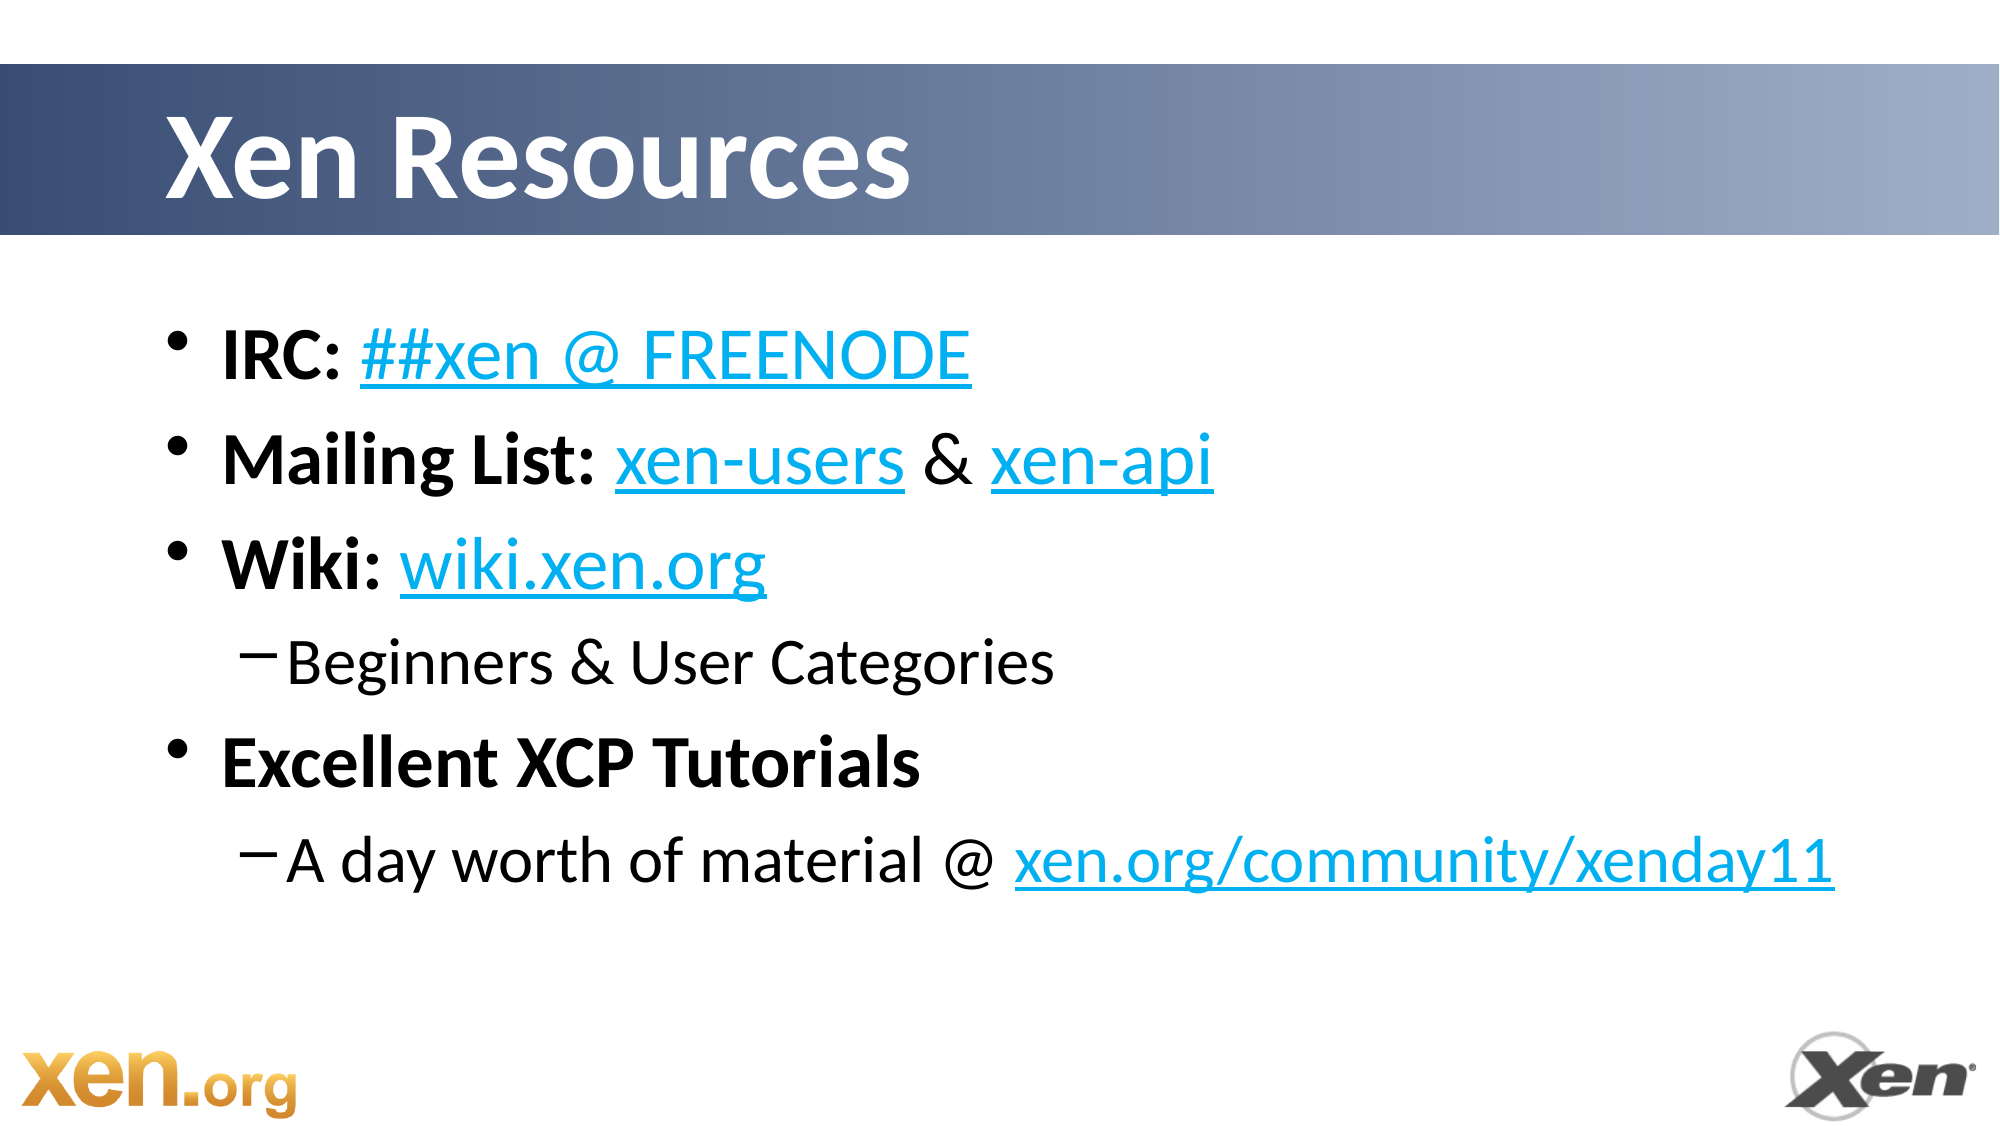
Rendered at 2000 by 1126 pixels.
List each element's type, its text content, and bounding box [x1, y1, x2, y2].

list IRC: ##xen @ FREENODE Mailing List: xen-users & xen-api Wiki: wiki.xen.org Beginners & User Categories Excellent XCP Tutorials A day worth of material @ xen.org/community/xenday11 [149, 296, 1940, 995]
picture [19, 1051, 303, 1123]
table_cell Dom0 OS: CentOS, Debian, Fedora, NetBSD, OpenSuse, RHEL 5.x, Solaris 11, … [1779, 1030, 1989, 1126]
title Xen Resources [150, 54, 1850, 243]
